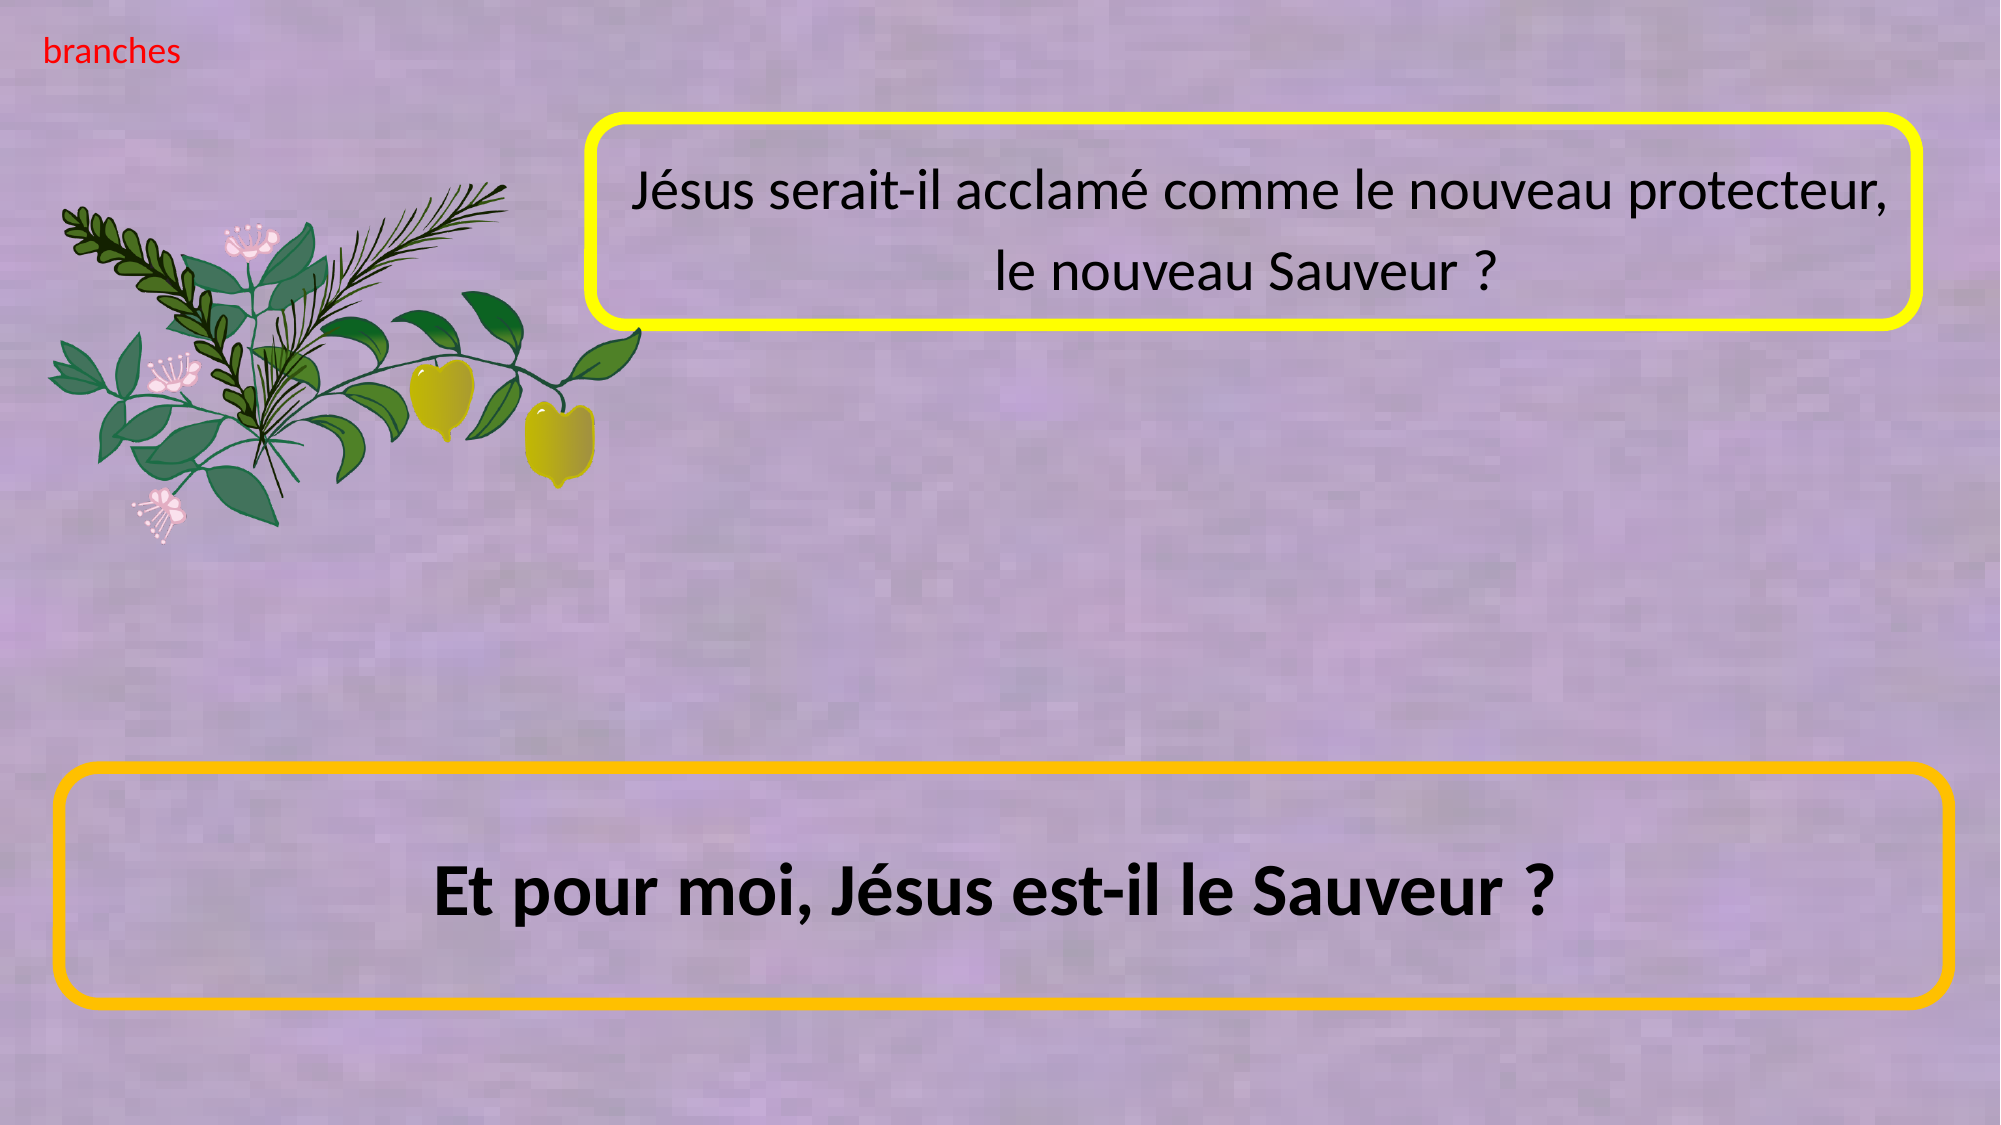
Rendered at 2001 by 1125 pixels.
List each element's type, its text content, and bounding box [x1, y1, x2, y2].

text_box Et pour moi, Jésus est-il le Sauveur ? [58, 767, 1949, 1004]
text_box Jésus serait-il acclamé comme le nouveau protecteur, le nouveau Sauveur ? [590, 118, 1917, 325]
text_box branches [27, 18, 258, 79]
picture [41, 178, 648, 551]
